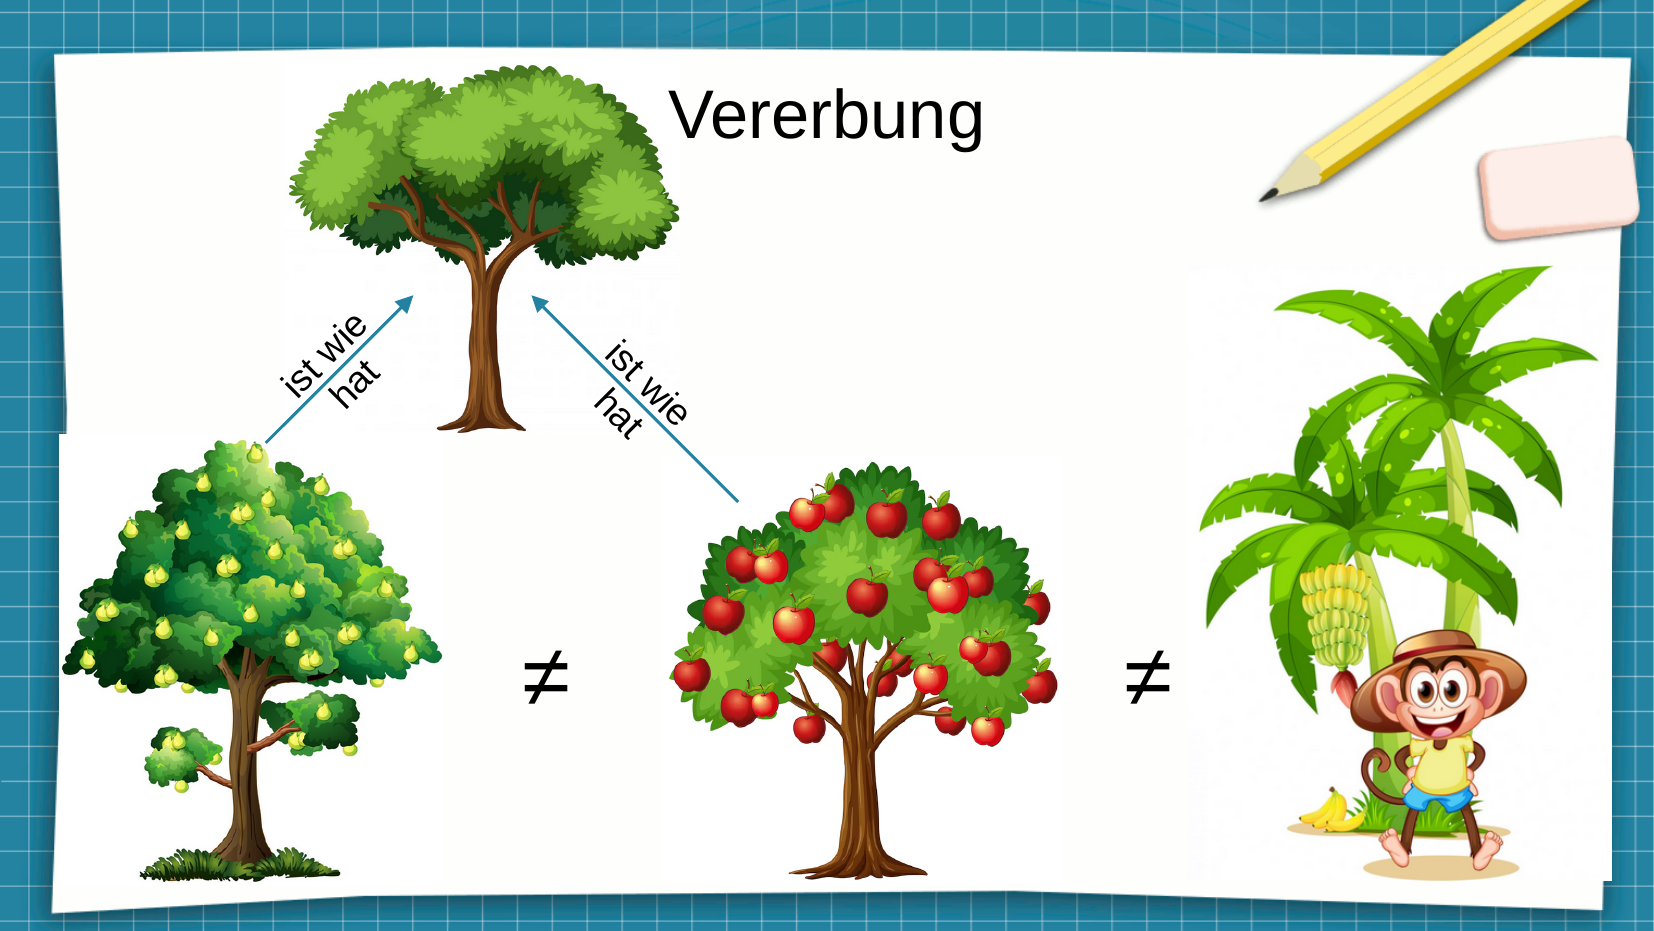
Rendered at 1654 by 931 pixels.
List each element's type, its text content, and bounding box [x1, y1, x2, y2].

text_box ≠ [472, 620, 621, 739]
picture [0, 0, 1654, 931]
text_box ≠ [1074, 620, 1223, 739]
title Vererbung [82, 37, 1571, 193]
